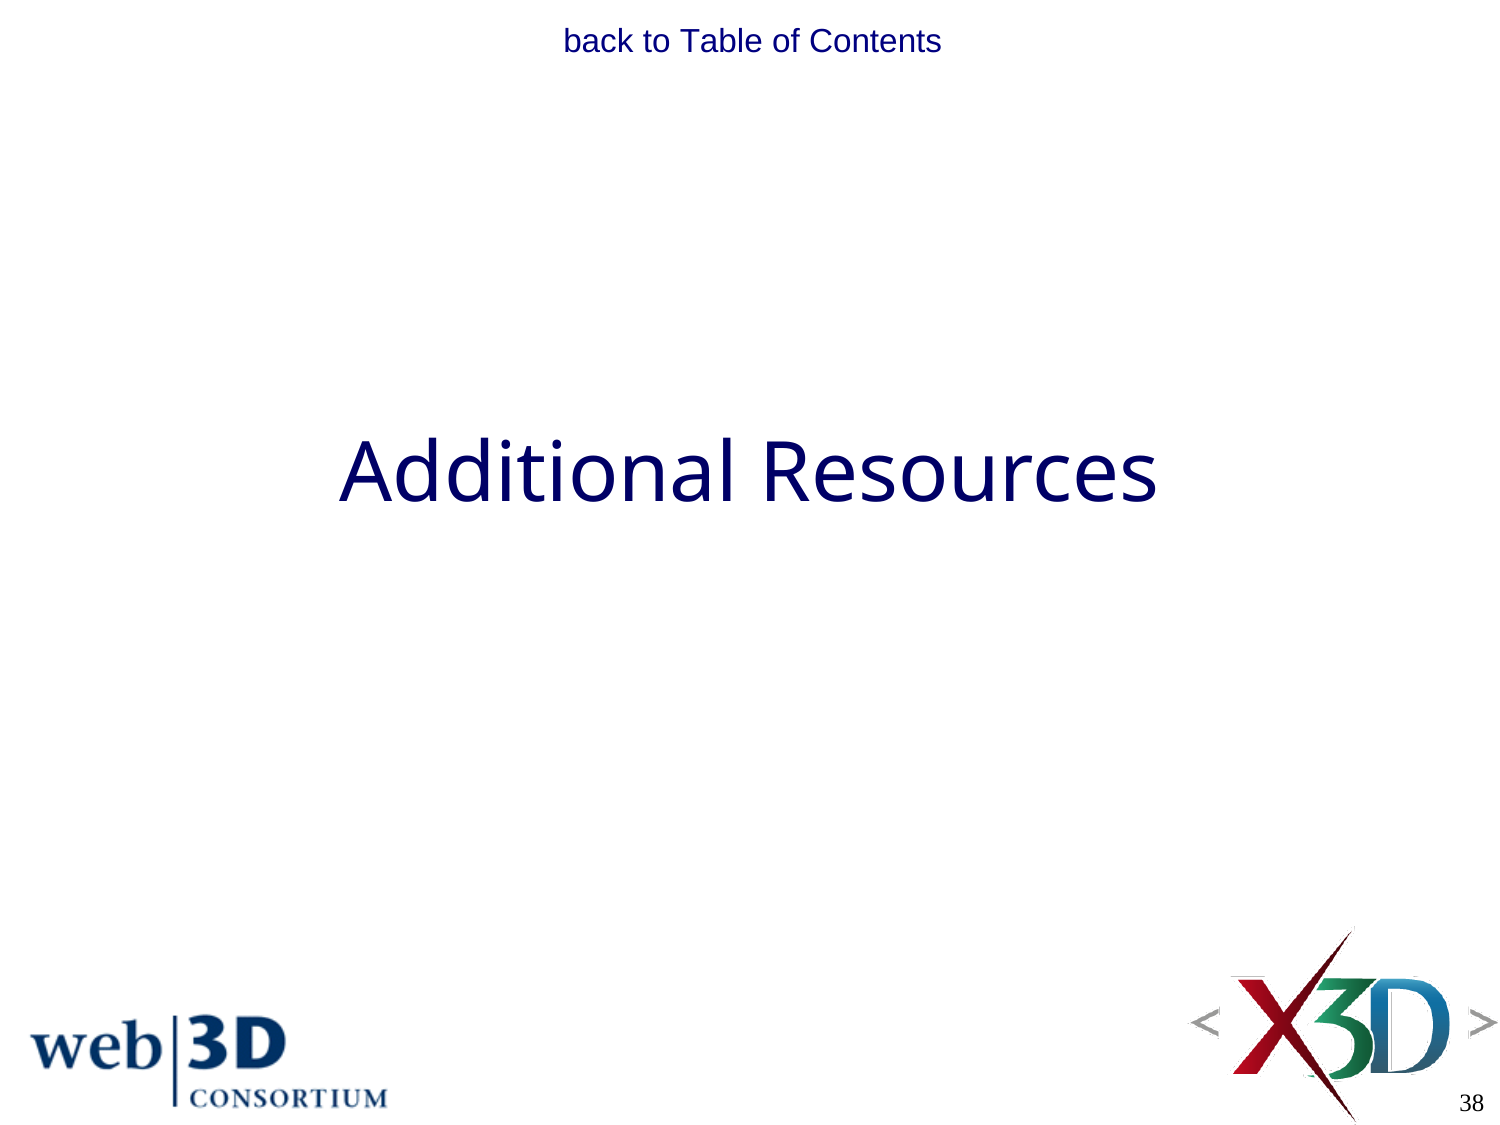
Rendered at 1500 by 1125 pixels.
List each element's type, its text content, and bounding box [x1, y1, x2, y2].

picture [1187, 926, 1500, 1125]
picture [12, 998, 413, 1118]
title Additional Resources [112, 374, 1388, 563]
text_box back to Table of Contents [548, 14, 958, 68]
